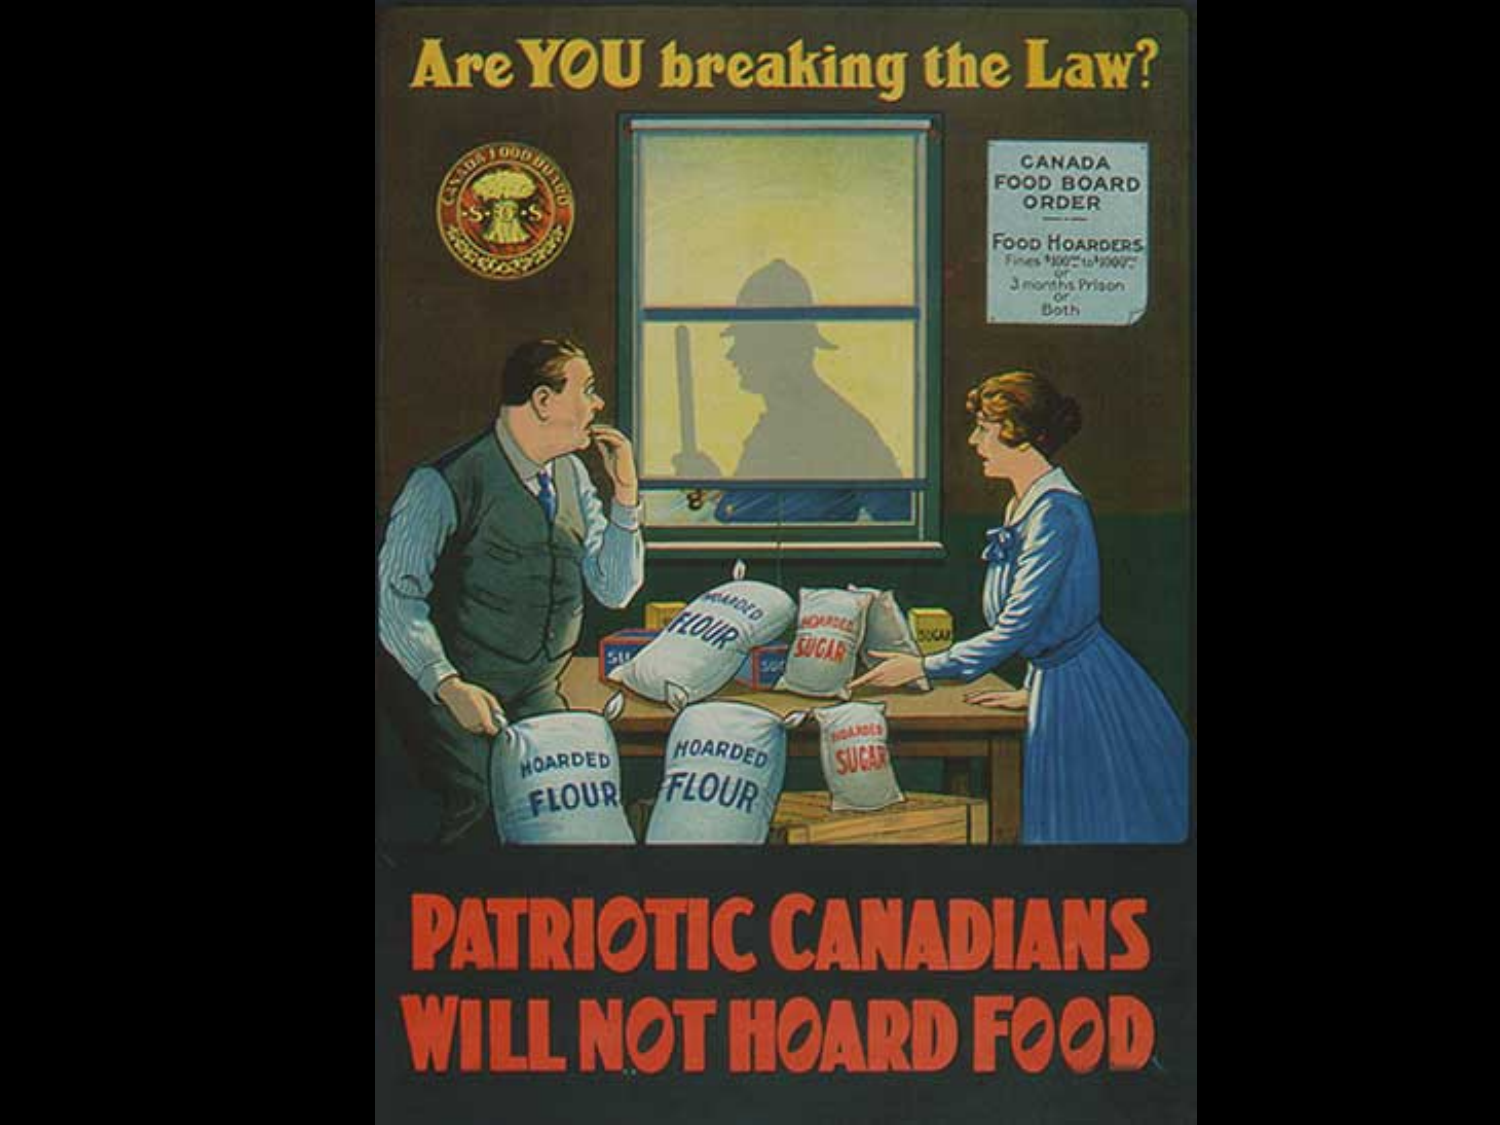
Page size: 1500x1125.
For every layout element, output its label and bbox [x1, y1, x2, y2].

picture [375, 0, 1197, 1125]
